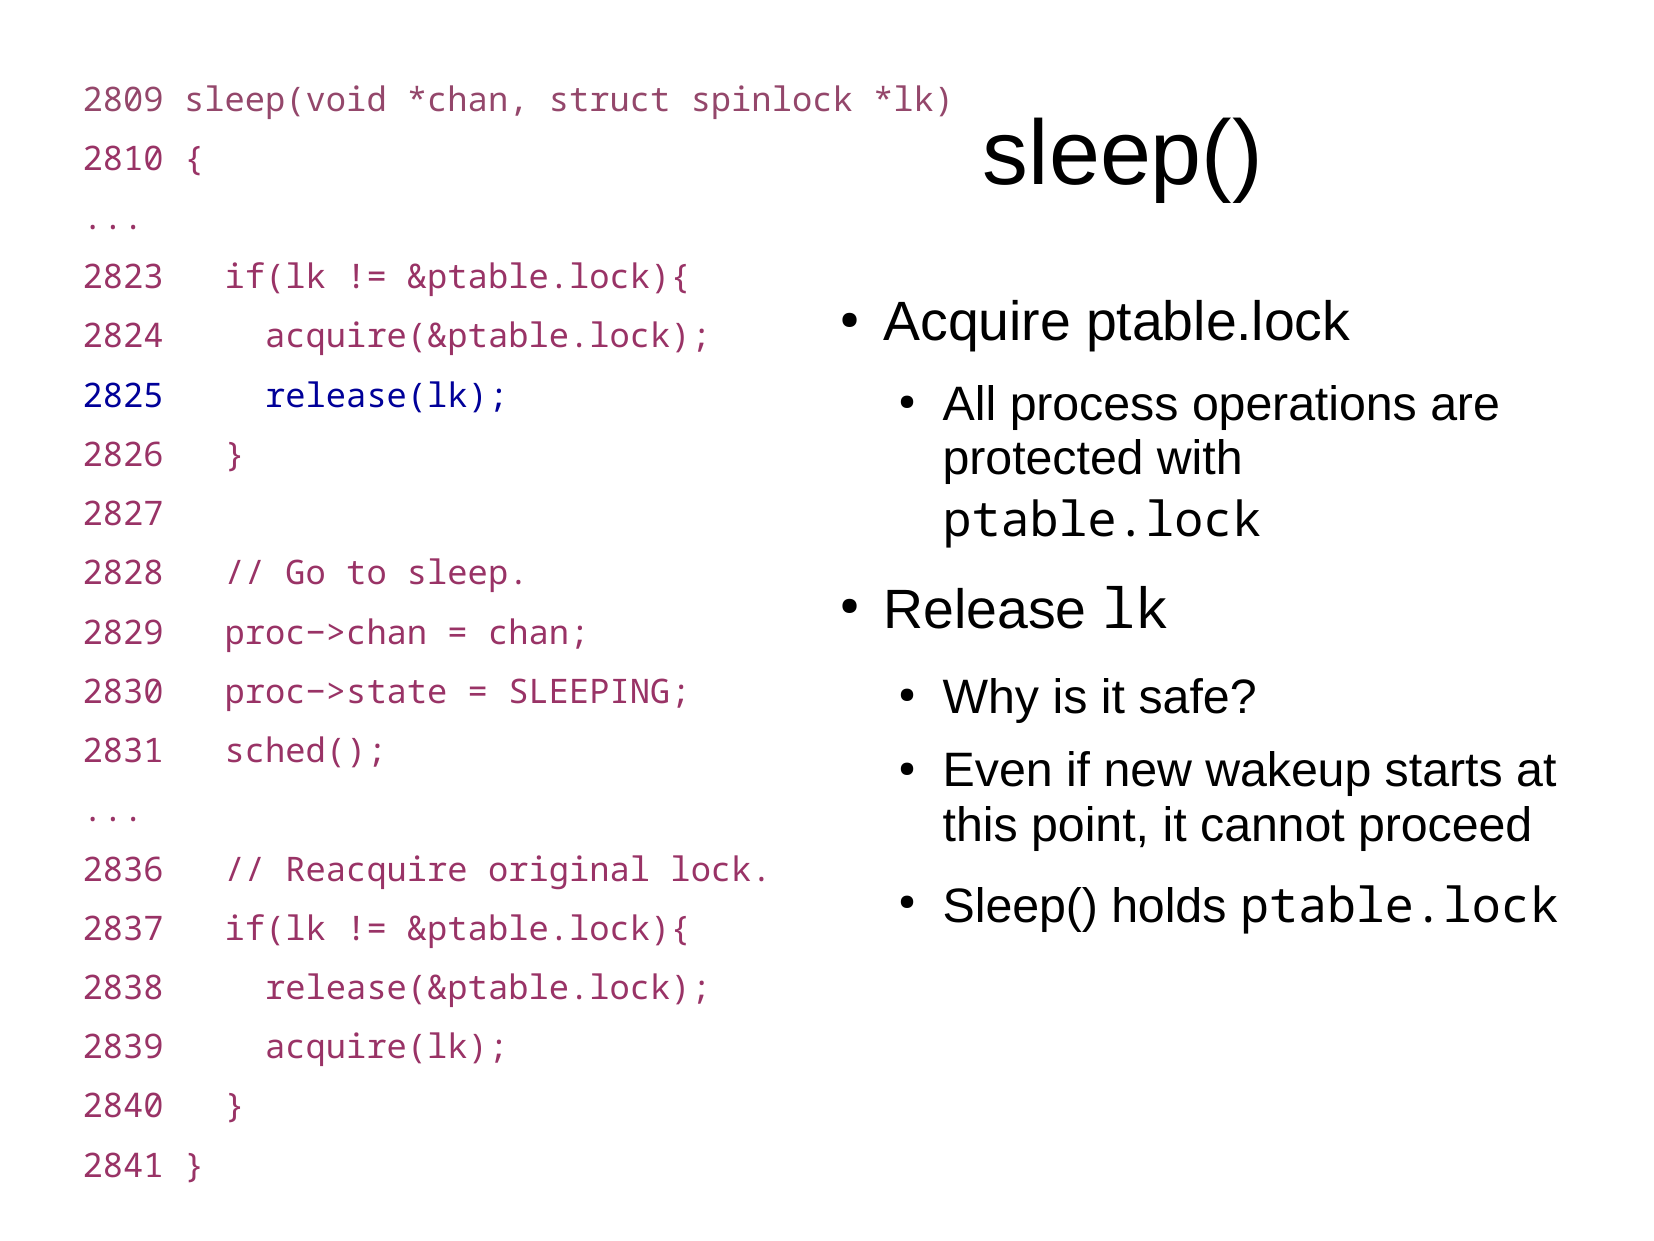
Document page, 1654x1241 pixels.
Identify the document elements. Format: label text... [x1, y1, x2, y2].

title sleep() [675, 49, 1571, 257]
list 2809 sleep(void *chan, struct spinlock *lk) 2810 { ... 2823 if(lk != &ptable.lock){ 2824 acquire(&ptable.lock); 2825 release(lk); 2826 } 2827 2828 // Go to sleep. 2829 proc−>chan = chan; 2830 proc−>state = SLEEPING; 2831 sched(); ... 2836 // Reacquire original lock. 2837 if(lk != &ptable.lock){ 2838 release(&ptable.lock); 2839 acquire(lk); 2840 } 2841 } [82, 75, 976, 1201]
list Acquire ptable.lock All process operations are protected with ptable.lock Release lk Why is it safe? Even if new wakeup starts at this point, it cannot proceed Sleep() holds ptable.lock [825, 290, 1571, 1010]
